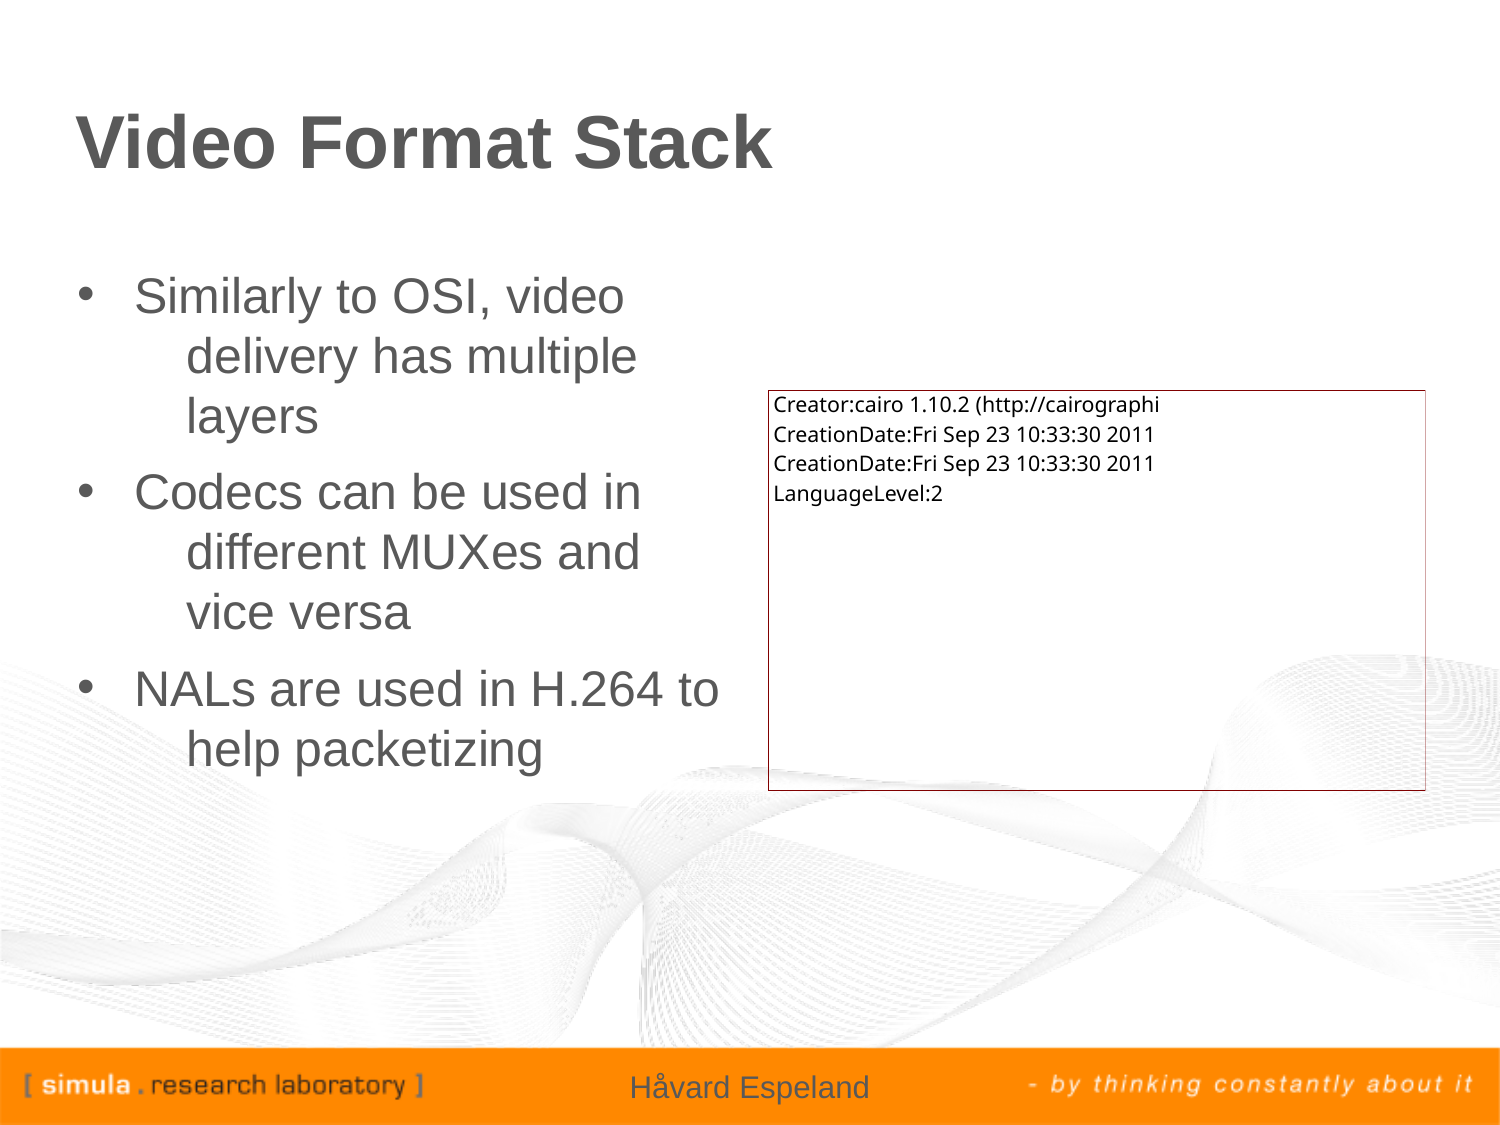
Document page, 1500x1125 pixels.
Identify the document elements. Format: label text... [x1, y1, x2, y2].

list Similarly to OSI, video delivery has multiple layers Codecs can be used in different MUXes and vice versa NALs are used in H.264 to help packetizing [75, 263, 734, 916]
title Video Format Stack [75, 44, 1425, 233]
picture [0, 388, 1500, 1125]
